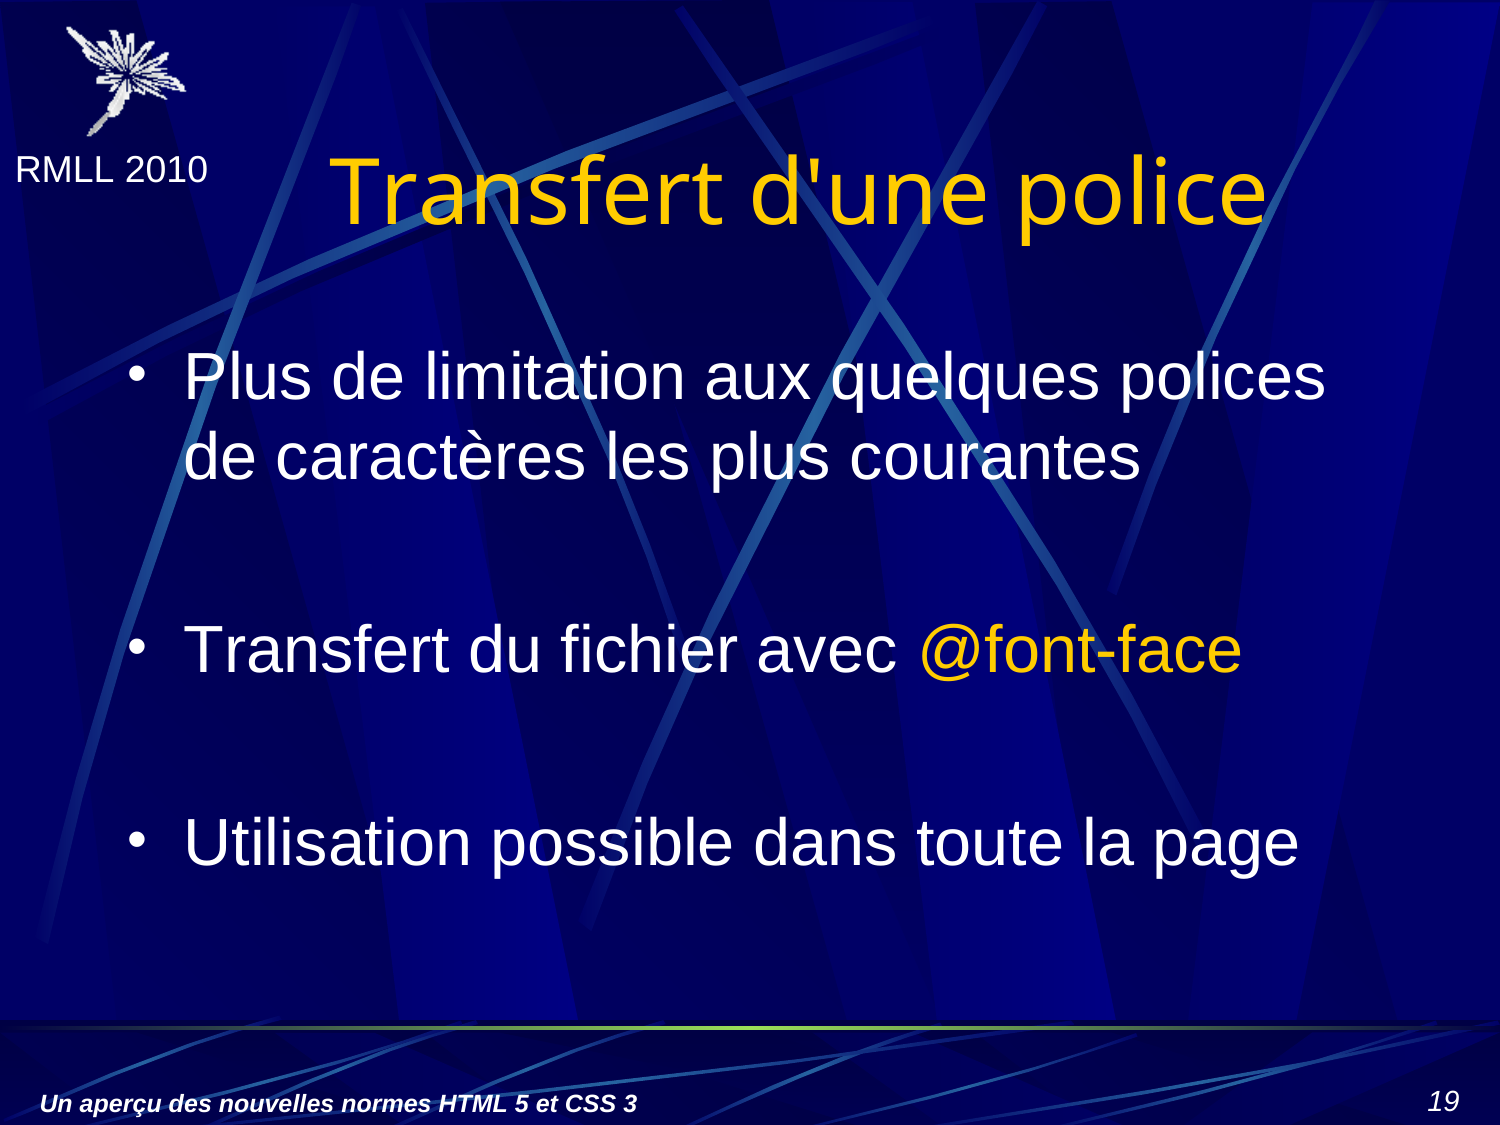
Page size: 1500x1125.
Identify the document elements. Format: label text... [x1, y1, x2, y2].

title Transfert d'une police [224, 87, 1375, 288]
picture [62, 24, 188, 138]
list Plus de limitation aux quelques polices de caractères les plus courantes Transfert du fichier avec @font-face Utilisation possible dans toute la page [112, 324, 1388, 1001]
